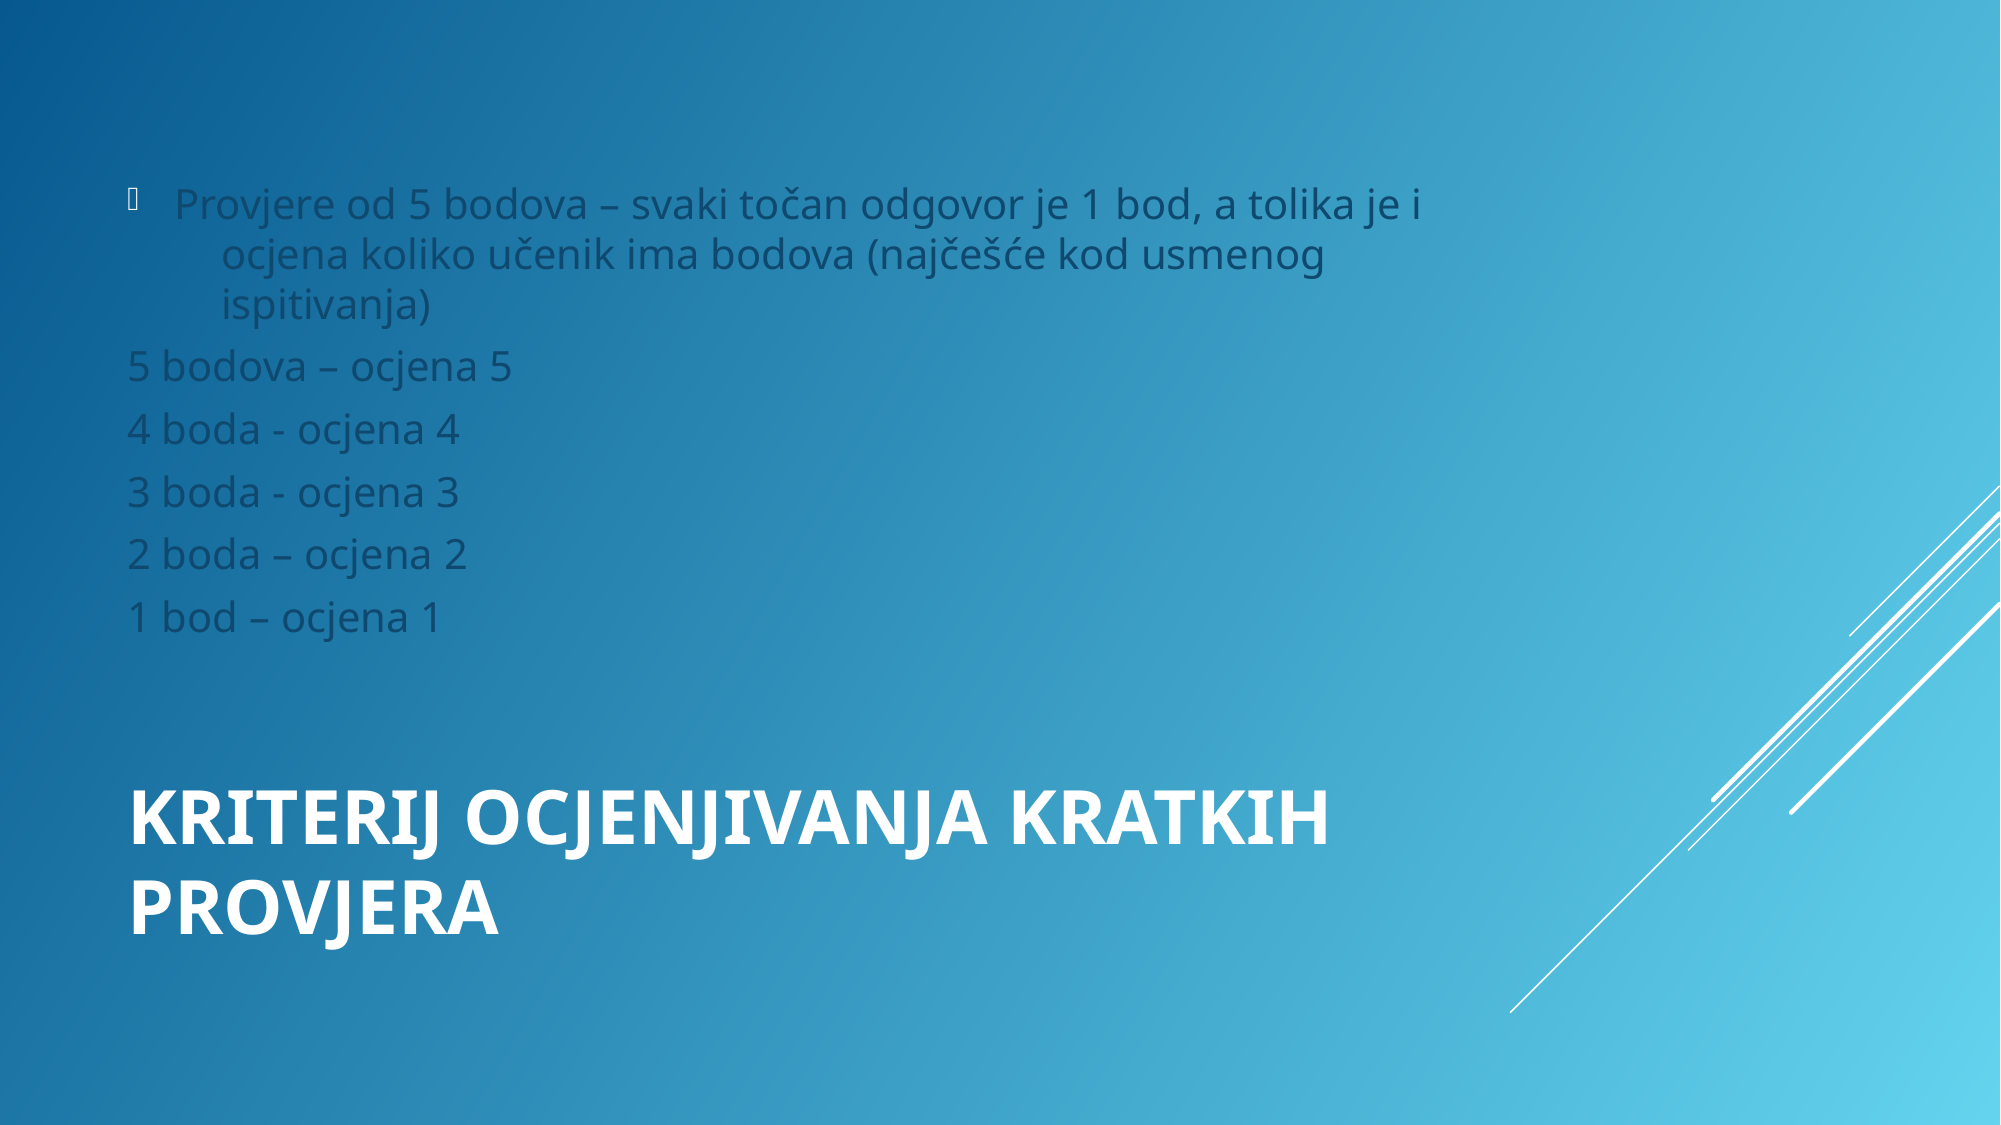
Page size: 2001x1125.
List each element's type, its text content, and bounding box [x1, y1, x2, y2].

title Kriterij ocjenjivanja kratkih provjera [112, 736, 1513, 984]
list Provjere od 5 bodova – svaki točan odgovor je 1 bod, a tolika je i ocjena koliko učenik ima bodova (najčešće kod usmenog ispitivanja) 5 bodova – ocjena 5 4 boda - ocjena 4 3 boda - ocjena 3 2 boda – ocjena 2 1 bod – ocjena 1 [112, 112, 1513, 706]
